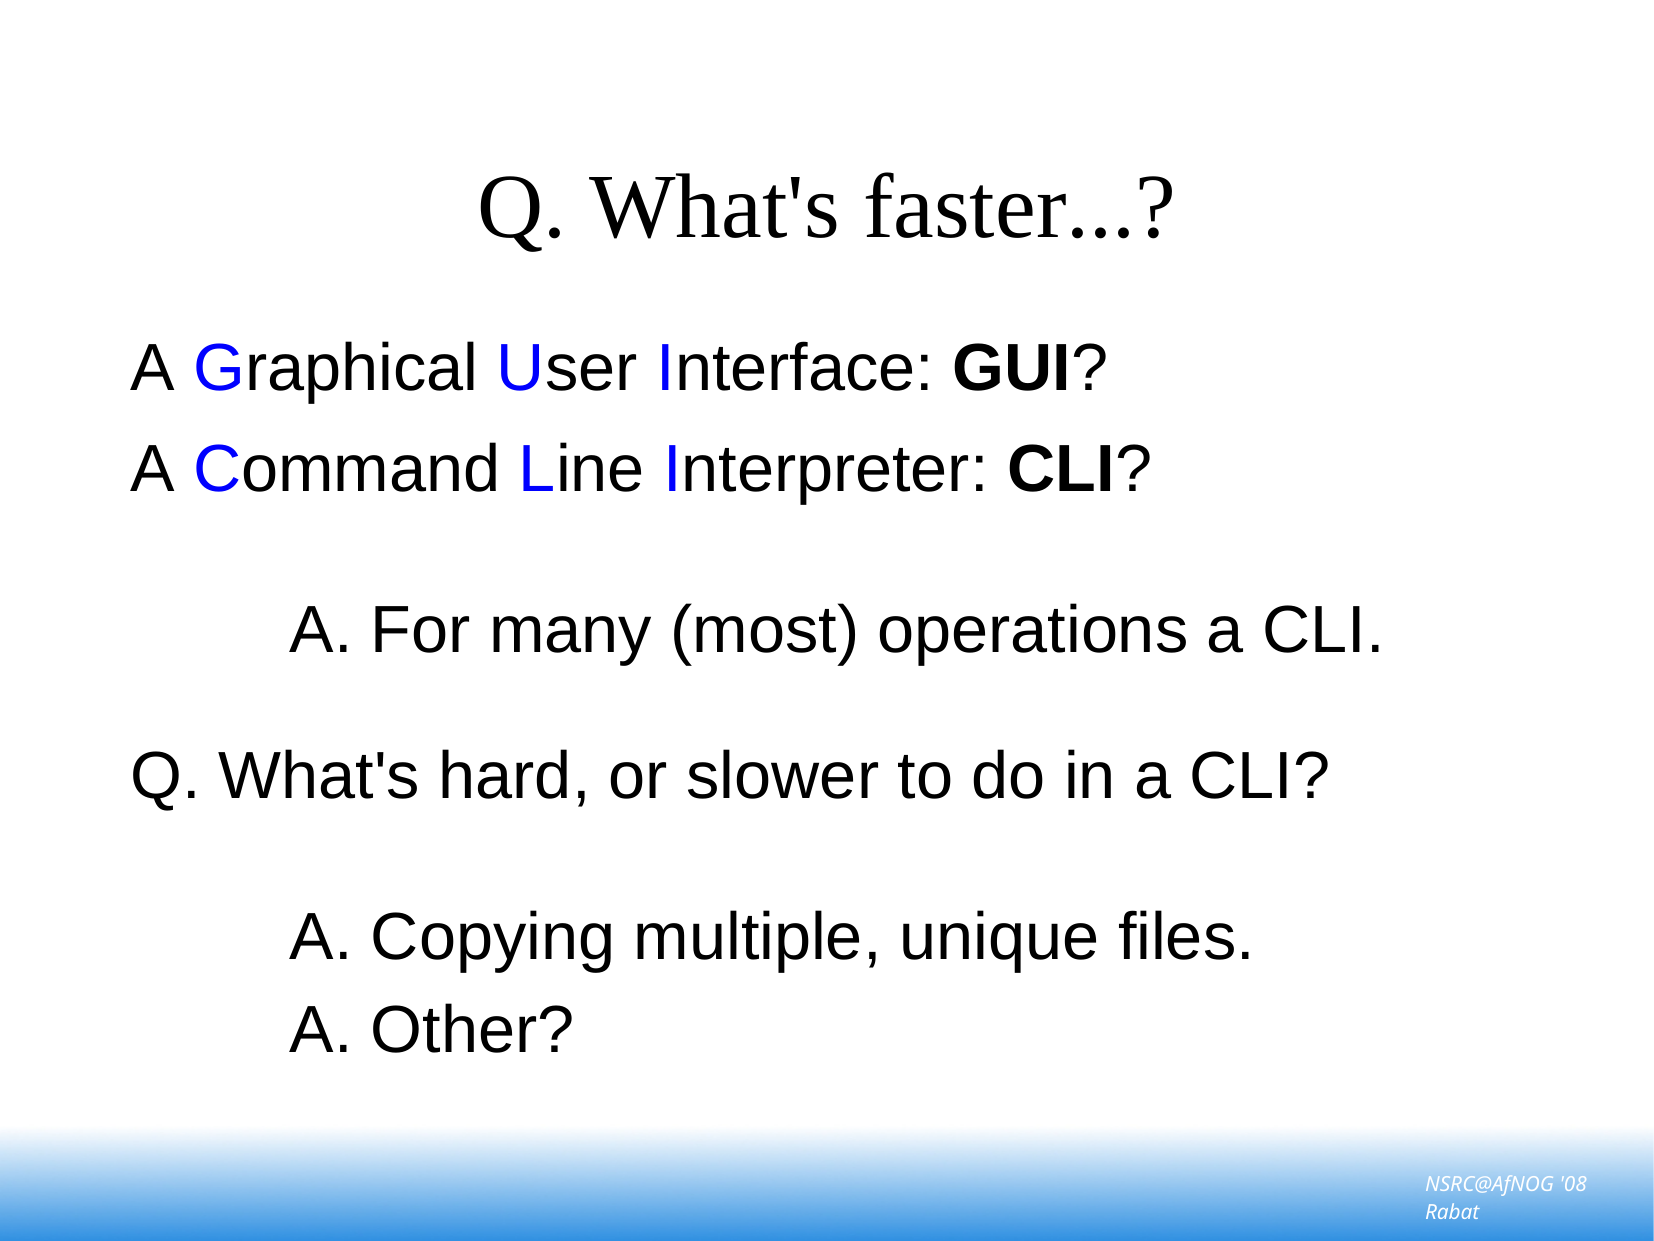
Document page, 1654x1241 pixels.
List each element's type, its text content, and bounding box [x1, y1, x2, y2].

title Q. What's faster...? [121, 102, 1534, 310]
list A Graphical User Interface: GUI? A Command Line Interpreter: CLI? A. For many (most) operations a CLI. Q. What's hard, or slower to do in a CLI? A. Copying multiple, unique files. A. Other? [112, 332, 1534, 1115]
picture [0, 1124, 1654, 1241]
